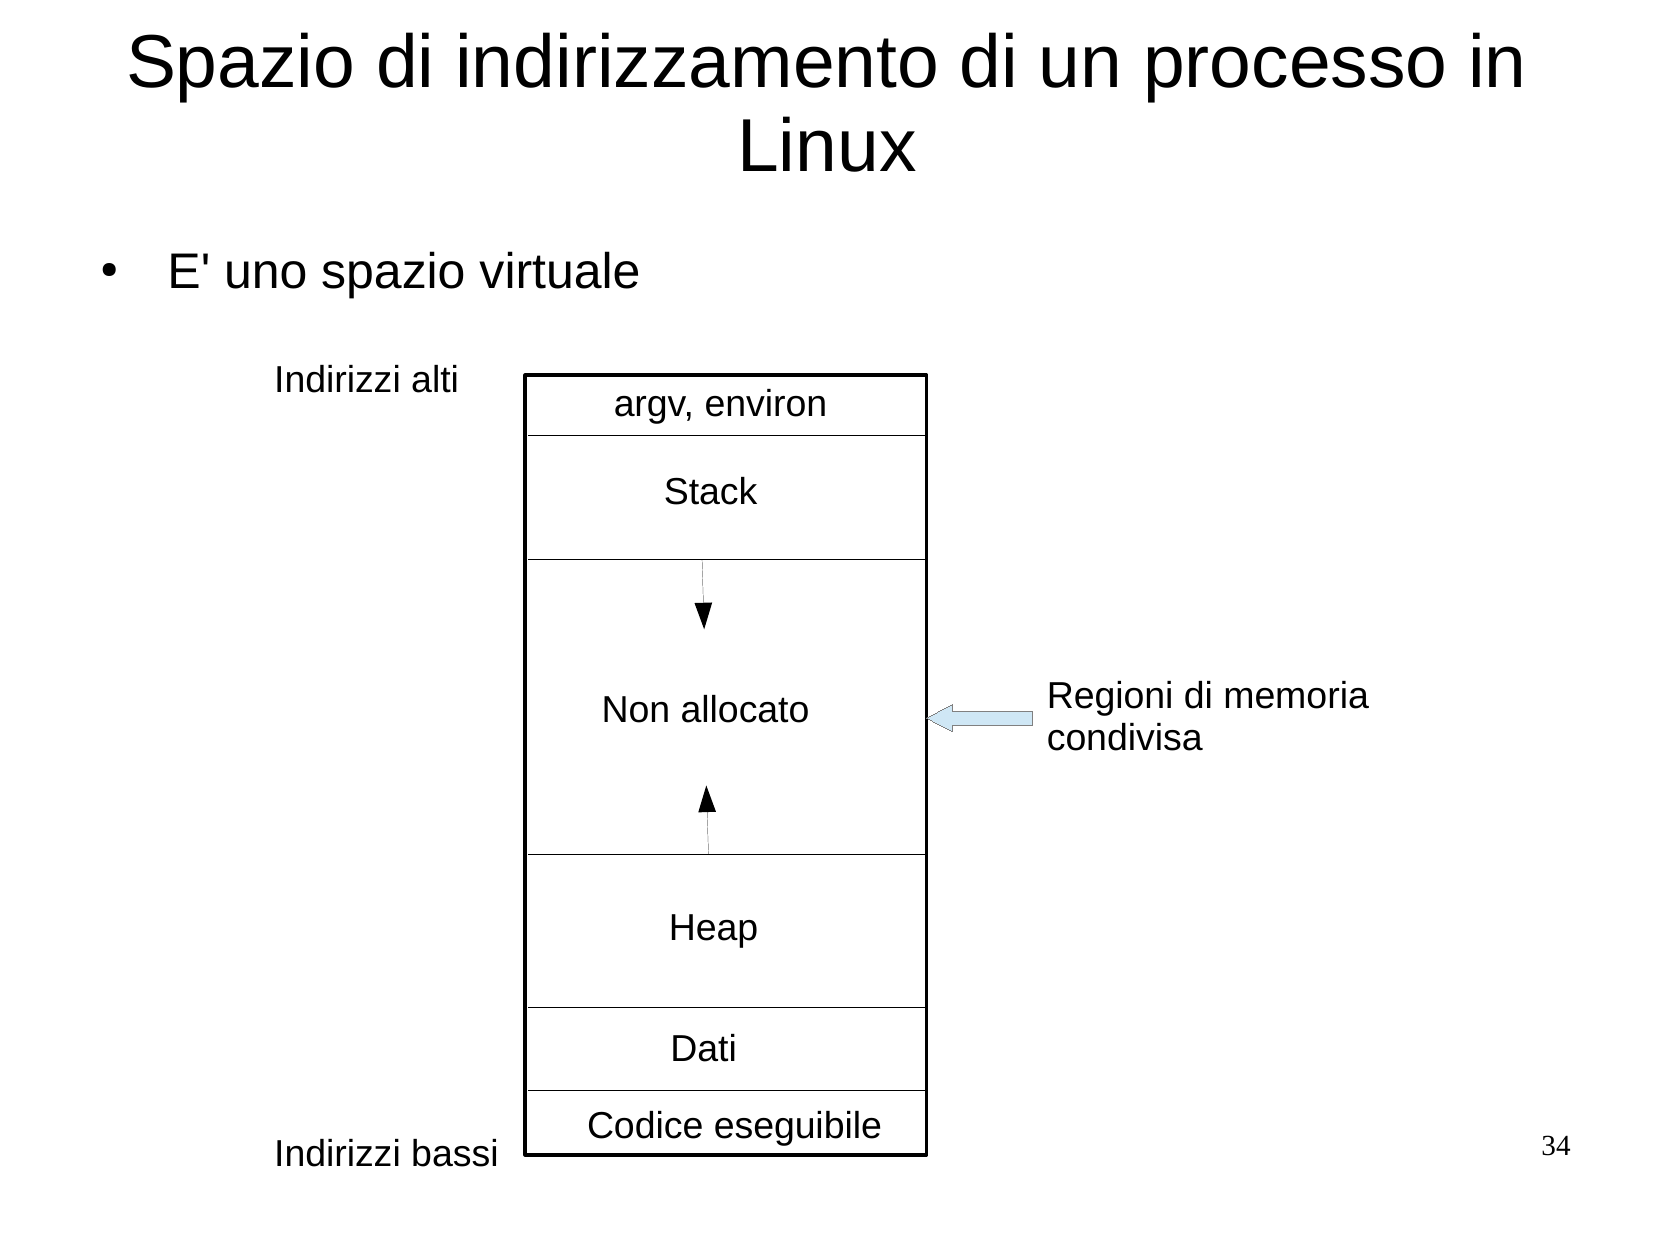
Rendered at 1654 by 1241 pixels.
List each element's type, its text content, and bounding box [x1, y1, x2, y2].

text_box Stack [648, 463, 783, 521]
text_box Indirizzi alti [259, 351, 515, 409]
title Spazio di indirizzamento di un processo in Linux [82, 0, 1571, 208]
text_box Indirizzi bassi [259, 1125, 515, 1182]
text_box Codice eseguibile [572, 1097, 897, 1155]
text_box Regioni di memoria condivisa [1032, 667, 1384, 767]
text_box Heap [654, 899, 784, 957]
text_box argv, environ [599, 375, 975, 433]
text_box Non allocato [586, 680, 825, 738]
text_box [525, 375, 1033, 1156]
text_box Dati [655, 1020, 763, 1078]
list E' uno spazio virtuale [82, 242, 1538, 1078]
